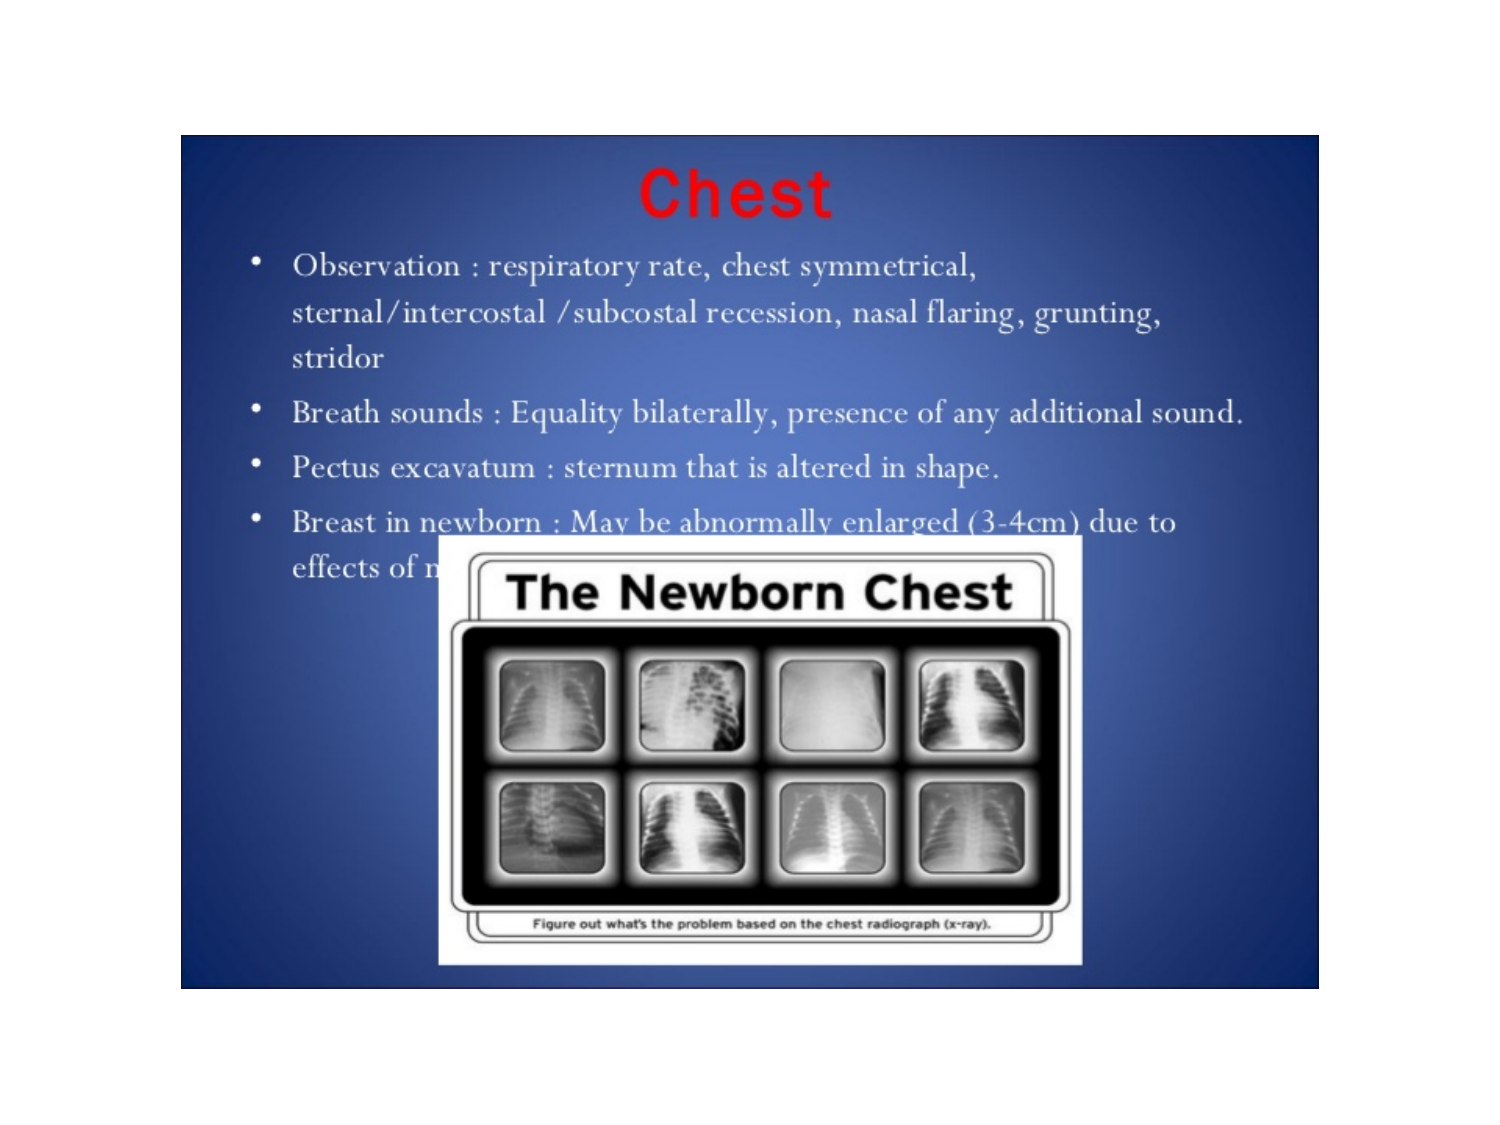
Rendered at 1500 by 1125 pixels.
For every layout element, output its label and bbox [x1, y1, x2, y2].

picture [181, 135, 1319, 990]
